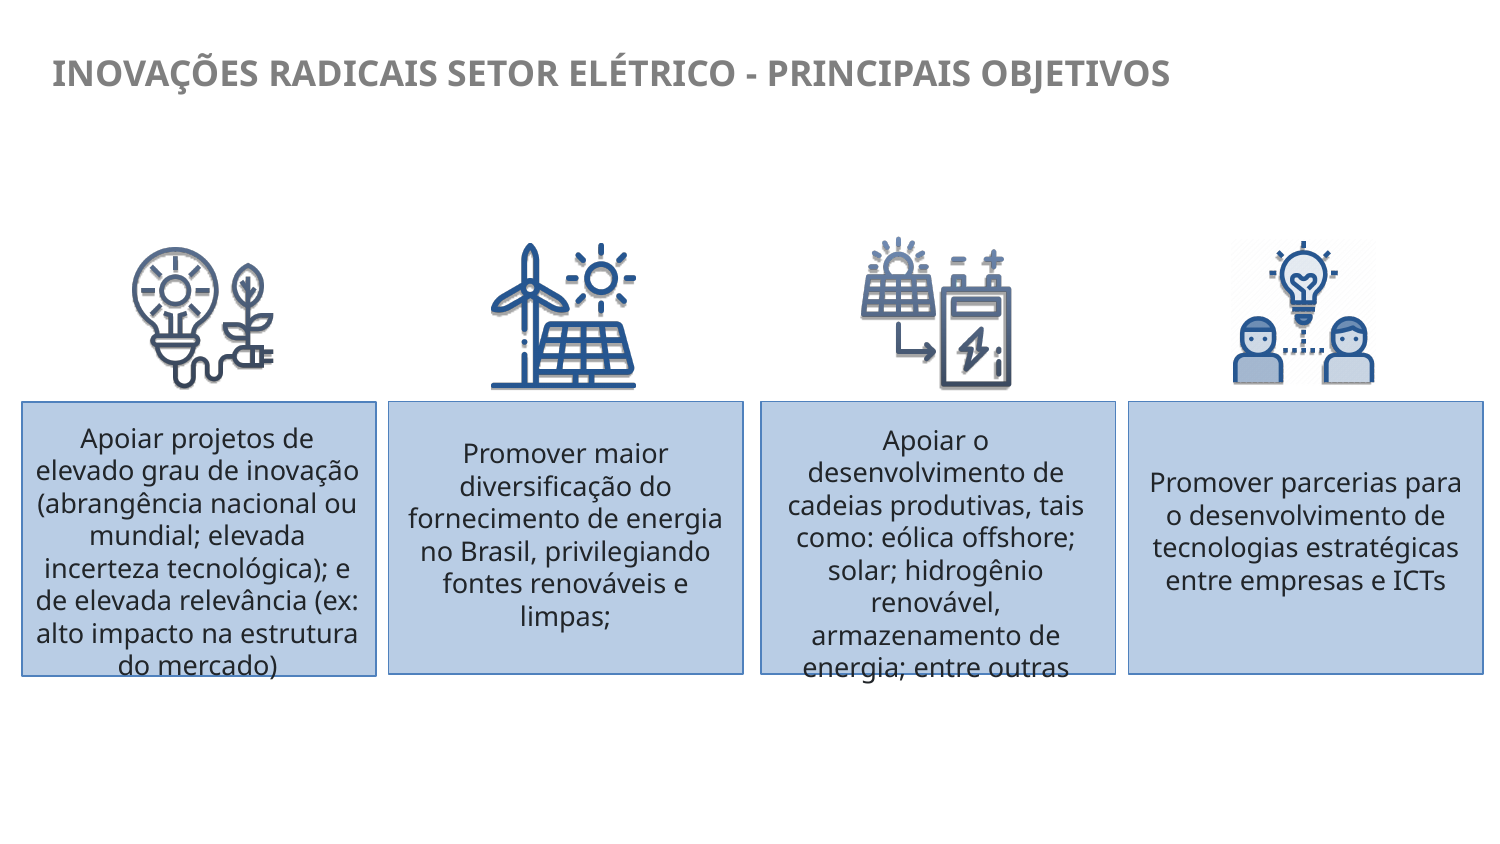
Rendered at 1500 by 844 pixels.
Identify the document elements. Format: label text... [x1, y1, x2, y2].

picture [1231, 239, 1376, 384]
picture [491, 243, 636, 388]
text_box Promover parcerias para o desenvolvimento de tecnologias estratégicas entre empresas e ICTs [1130, 458, 1481, 603]
text_box [1128, 402, 1483, 674]
text_box Apoiar projetos de elevado grau de inovação (abrangência nacional ou mundial; elevada incerteza tecnológica); e de elevada relevância (ex: alto impacto na estrutura do mercado) [15, 414, 379, 689]
picture [856, 232, 1016, 391]
text_box Promover maior diversificação do fornecimento de energia no Brasil, privilegiando fontes renováveis e limpas; [392, 429, 739, 639]
text_box [22, 402, 376, 414]
text_box INOVAÇÕES RADICAIS SETOR ELÉTRICO - PRINCIPAIS OBJETIVOS [37, 30, 1454, 114]
text_box [761, 402, 1116, 674]
text_box Apoiar o desenvolvimento de cadeias produtivas, tais como: eólica offshore; solar; hidrogênio renovável, armazenamento de energia; entre outras [762, 416, 1110, 691]
picture [130, 245, 275, 390]
text_box [389, 402, 743, 674]
